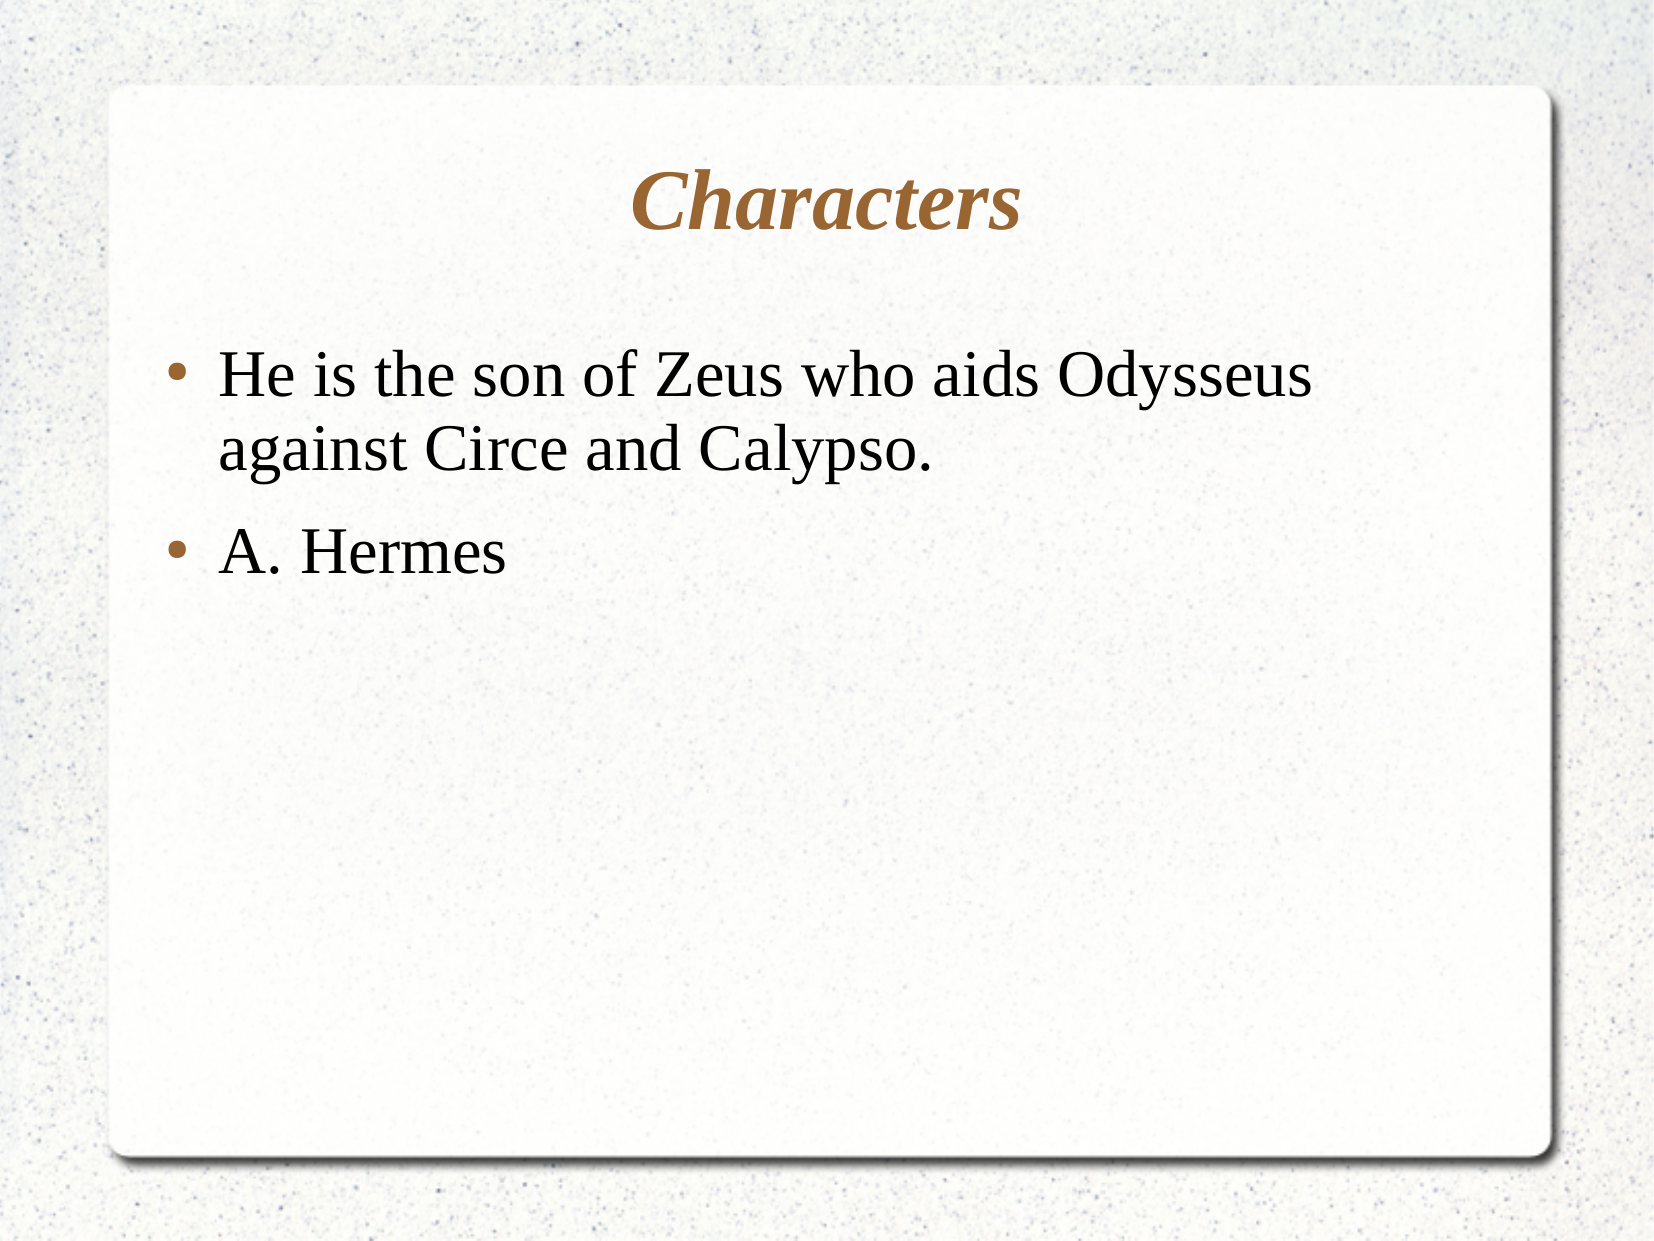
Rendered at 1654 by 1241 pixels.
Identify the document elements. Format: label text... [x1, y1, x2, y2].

picture [0, 0, 1654, 1241]
title Characters [118, 96, 1536, 304]
list He is the son of Zeus who aids Odysseus against Circe and Calypso. A. Hermes [147, 336, 1506, 987]
